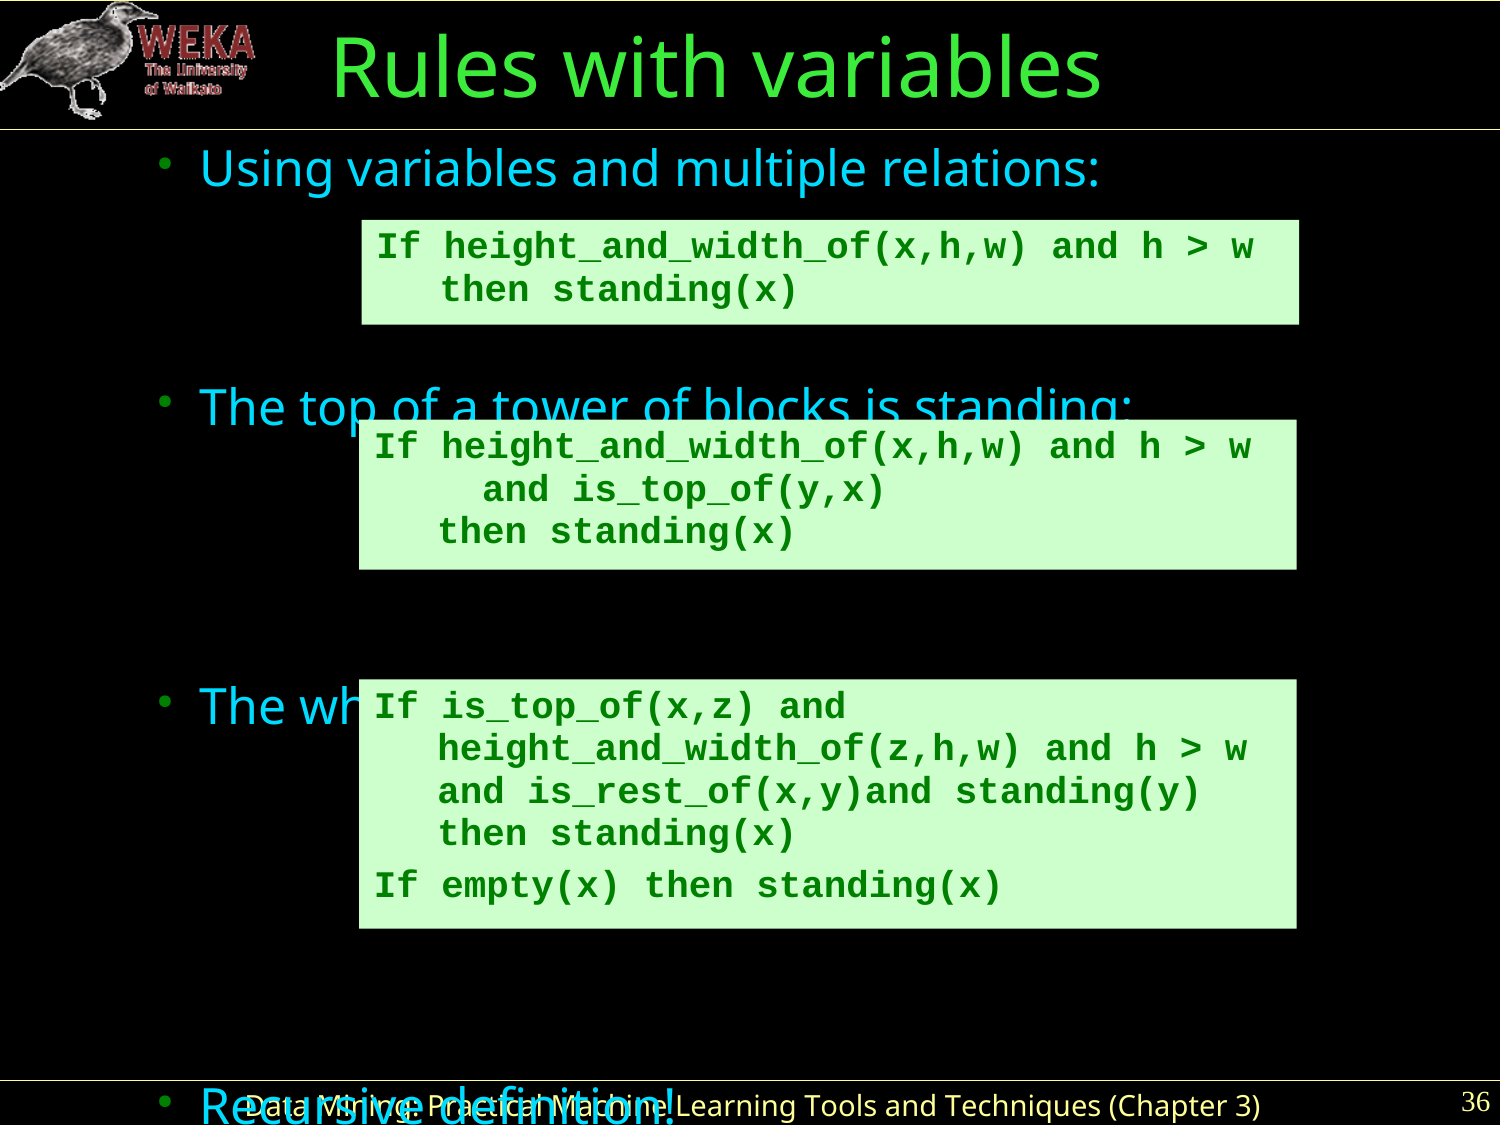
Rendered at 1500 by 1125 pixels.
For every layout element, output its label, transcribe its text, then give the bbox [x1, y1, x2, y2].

picture [0, 1, 266, 129]
text_box If is_top_of(x,z) and height_and_width_of(z,h,w) and h > w and is_rest_of(x,y)and standing(y) then standing(x) If empty(x) then standing(x) [359, 679, 1297, 929]
text_box If height_and_width_of(x,h,w) and h > w then standing(x) [361, 219, 1300, 325]
text_box Using variables and multiple relations: The top of a tower of blocks is standing: The whole tower is standing: Recursive definition! [142, 130, 1380, 1003]
title Rules with variables [314, 0, 1500, 146]
text_box If height_and_width_of(x,h,w) and h > w and is_top_of(y,x) then standing(x) [359, 419, 1297, 570]
